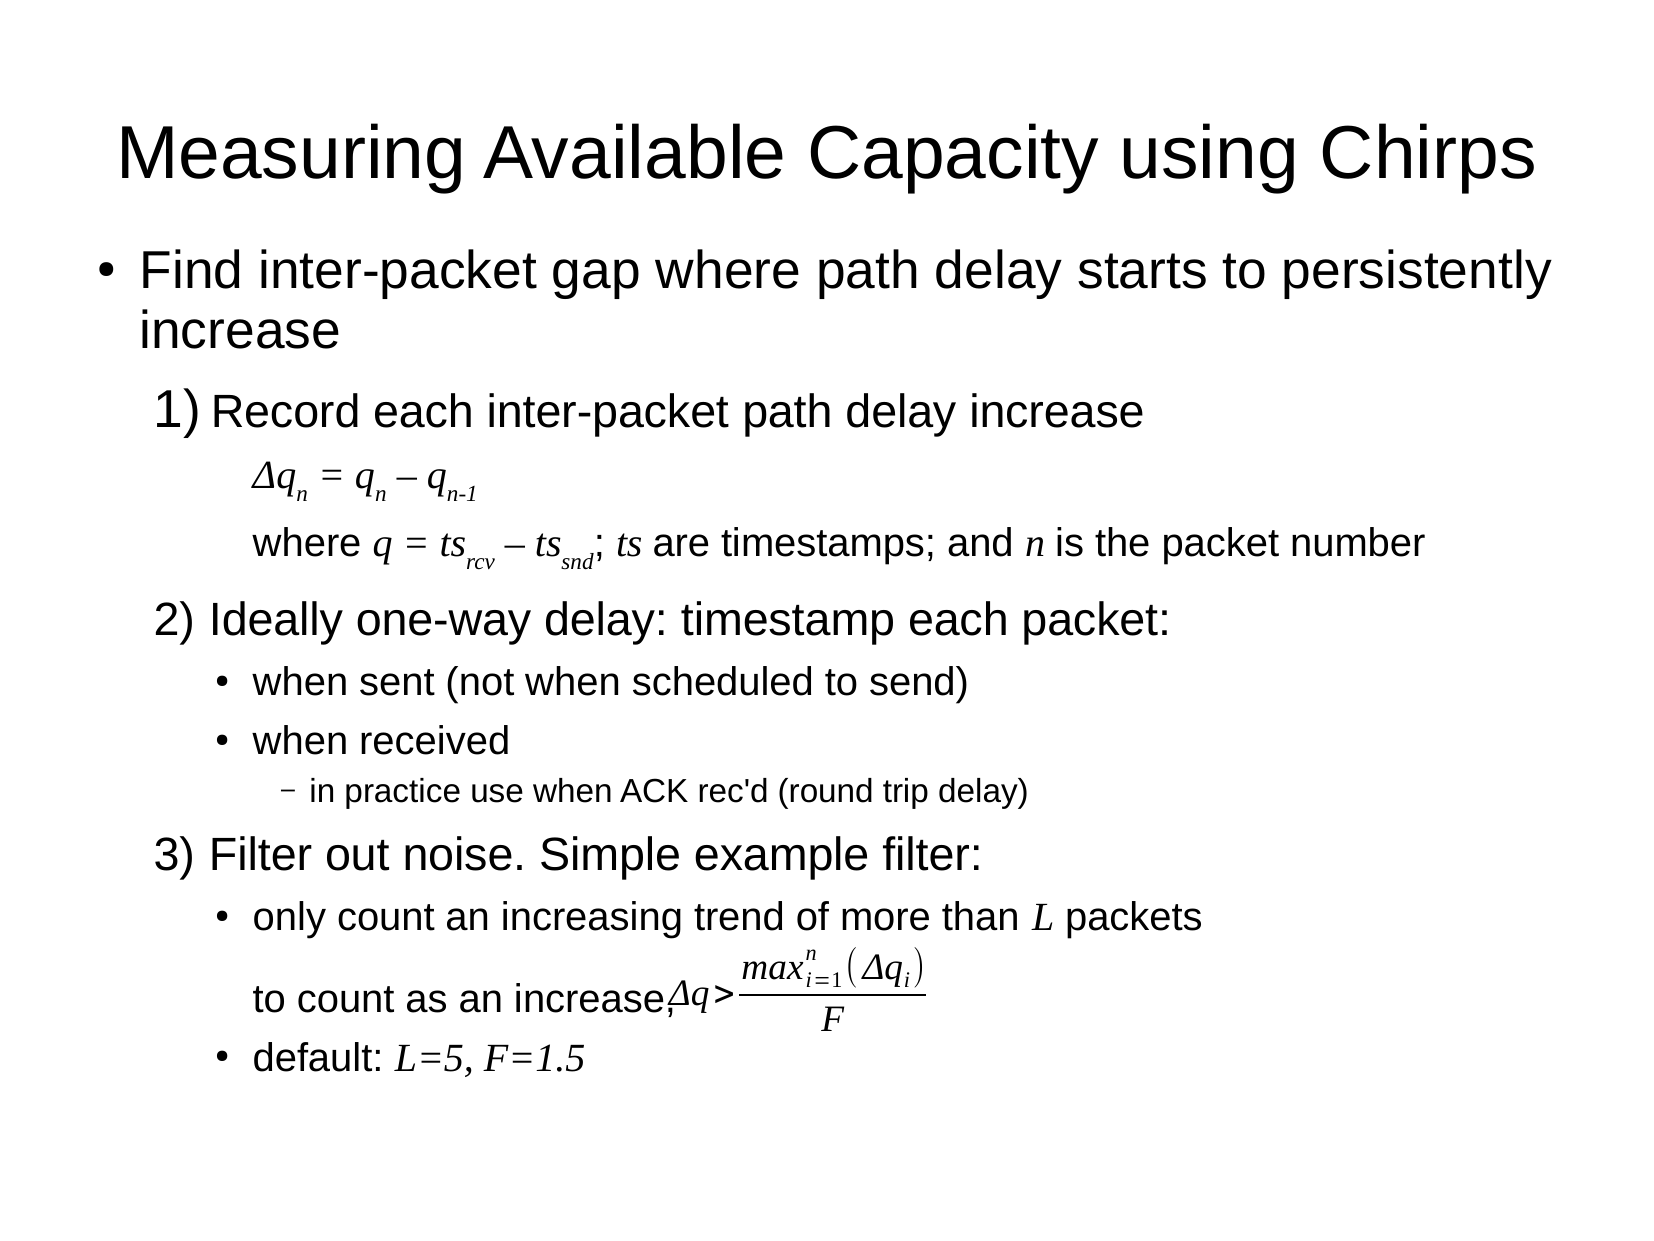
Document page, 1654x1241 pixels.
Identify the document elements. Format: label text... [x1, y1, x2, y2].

title Measuring Available Capacity using Chirps [82, 49, 1571, 240]
list Find inter-packet gap where path delay starts to persistently increase Record each inter-packet path delay increase Δqn = qn – qn-1 where q = tsrcv – tssnd; ts are timestamps; and n is the packet number Ideally one-way delay: timestamp each packet: when sent (not when scheduled to send) when received in practice use when ACK rec'd (round trip delay) Filter out noise. Simple example filter: only count an increasing trend of more than L packets to count as an increase, default: L=5, F=1.5 [82, 240, 1571, 1083]
chart [660, 940, 934, 1040]
